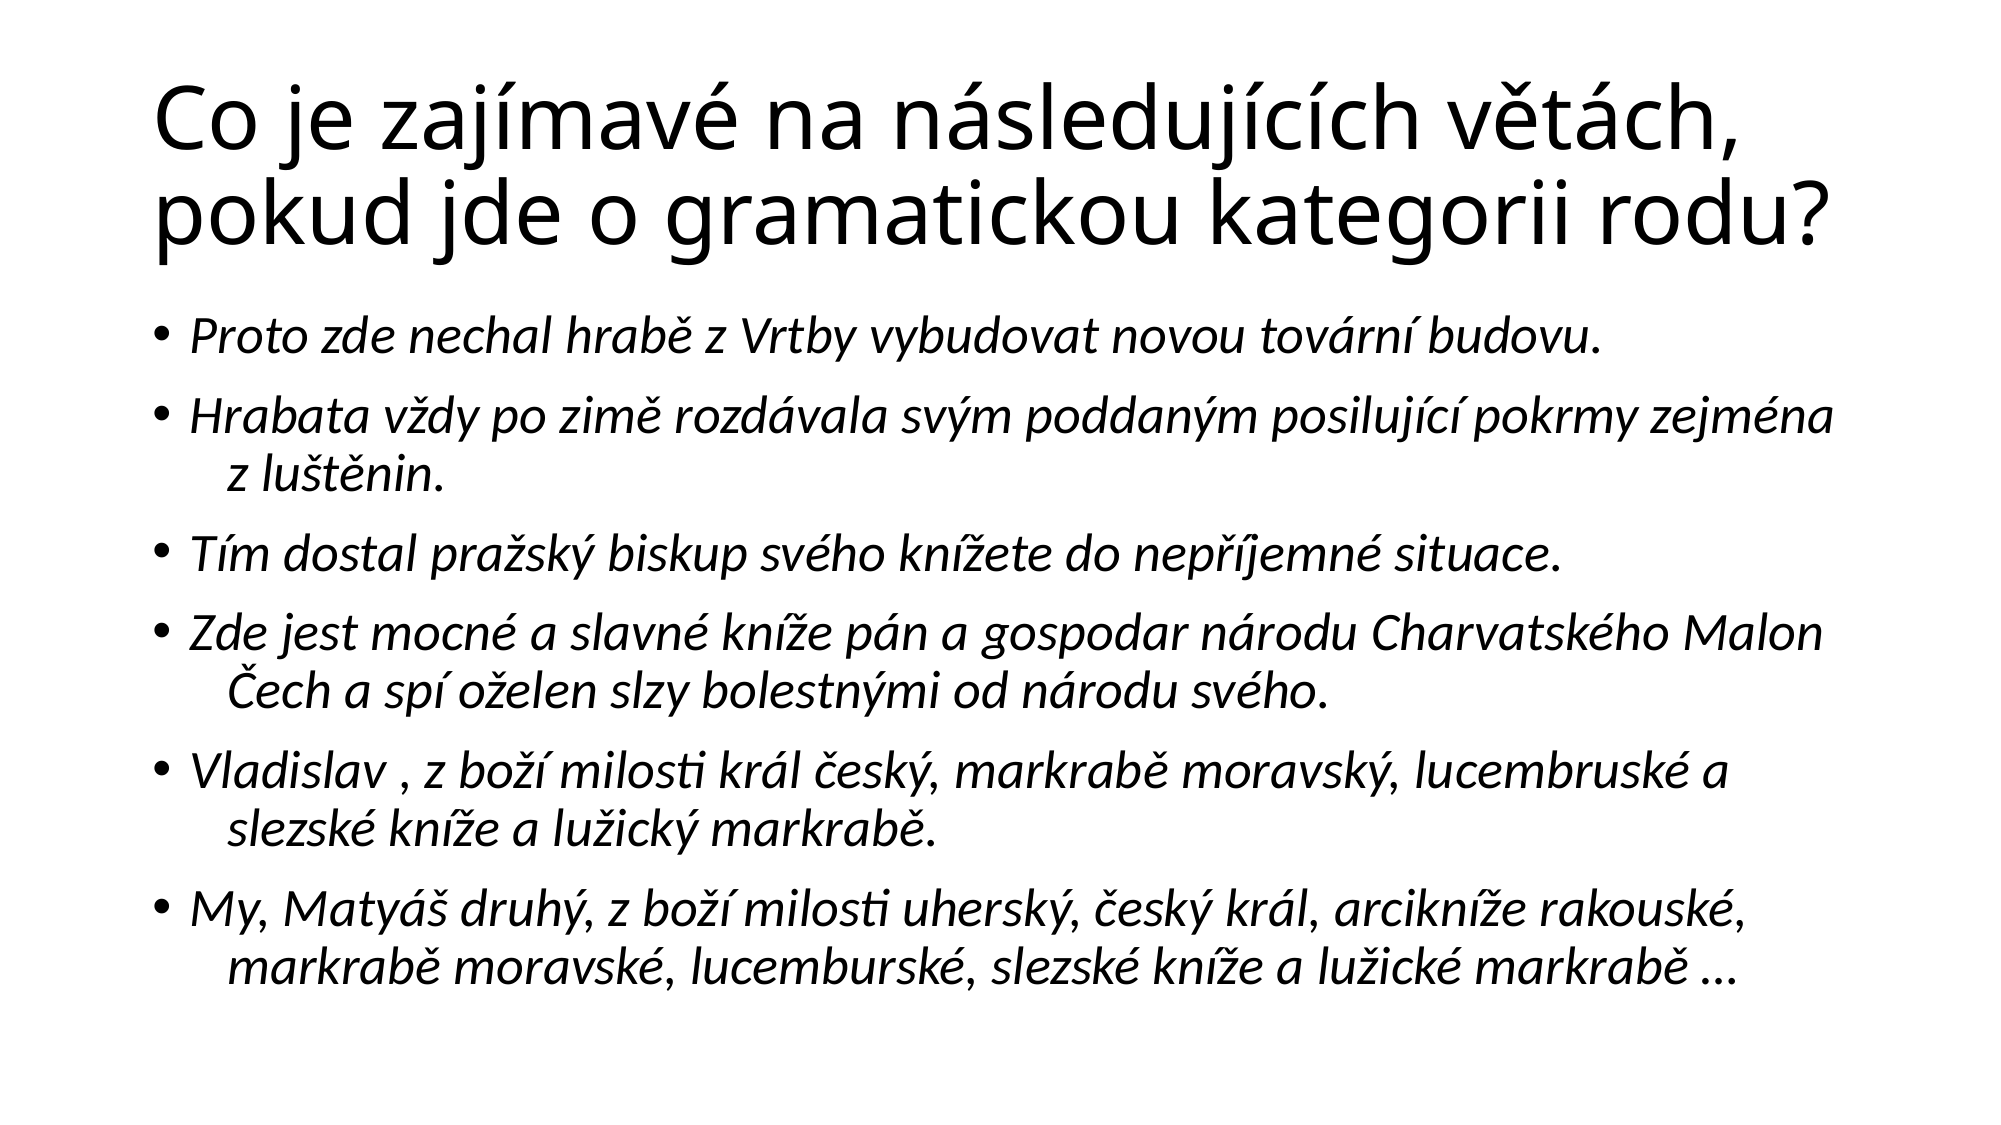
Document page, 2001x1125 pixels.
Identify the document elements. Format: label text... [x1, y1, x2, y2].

title Co je zajímavé na následujících větách, pokud jde o gramatickou kategorii rodu? [137, 59, 1863, 278]
list Proto zde nechal hrabě z Vrtby vybudovat novou tovární budovu. Hrabata vždy po zimě rozdávala svým poddaným posilující pokrmy zejména z luštěnin. Tím dostal pražský biskup svého knížete do nepříjemné situace. Zde jest mocné a slavné kníže pán a gospodar národu Charvatského Malon Čech a spí oželen slzy bolestnými od národu svého. Vladislav , z boží milosti král český, markrabě moravský, lucembruské a slezské kníže a lužický markrabě. My, Matyáš druhý, z boží milosti uherský, český král, arcikníže rakouské, markrabě moravské, lucemburské, slezské kníže a lužické markrabě … [137, 299, 1863, 1014]
